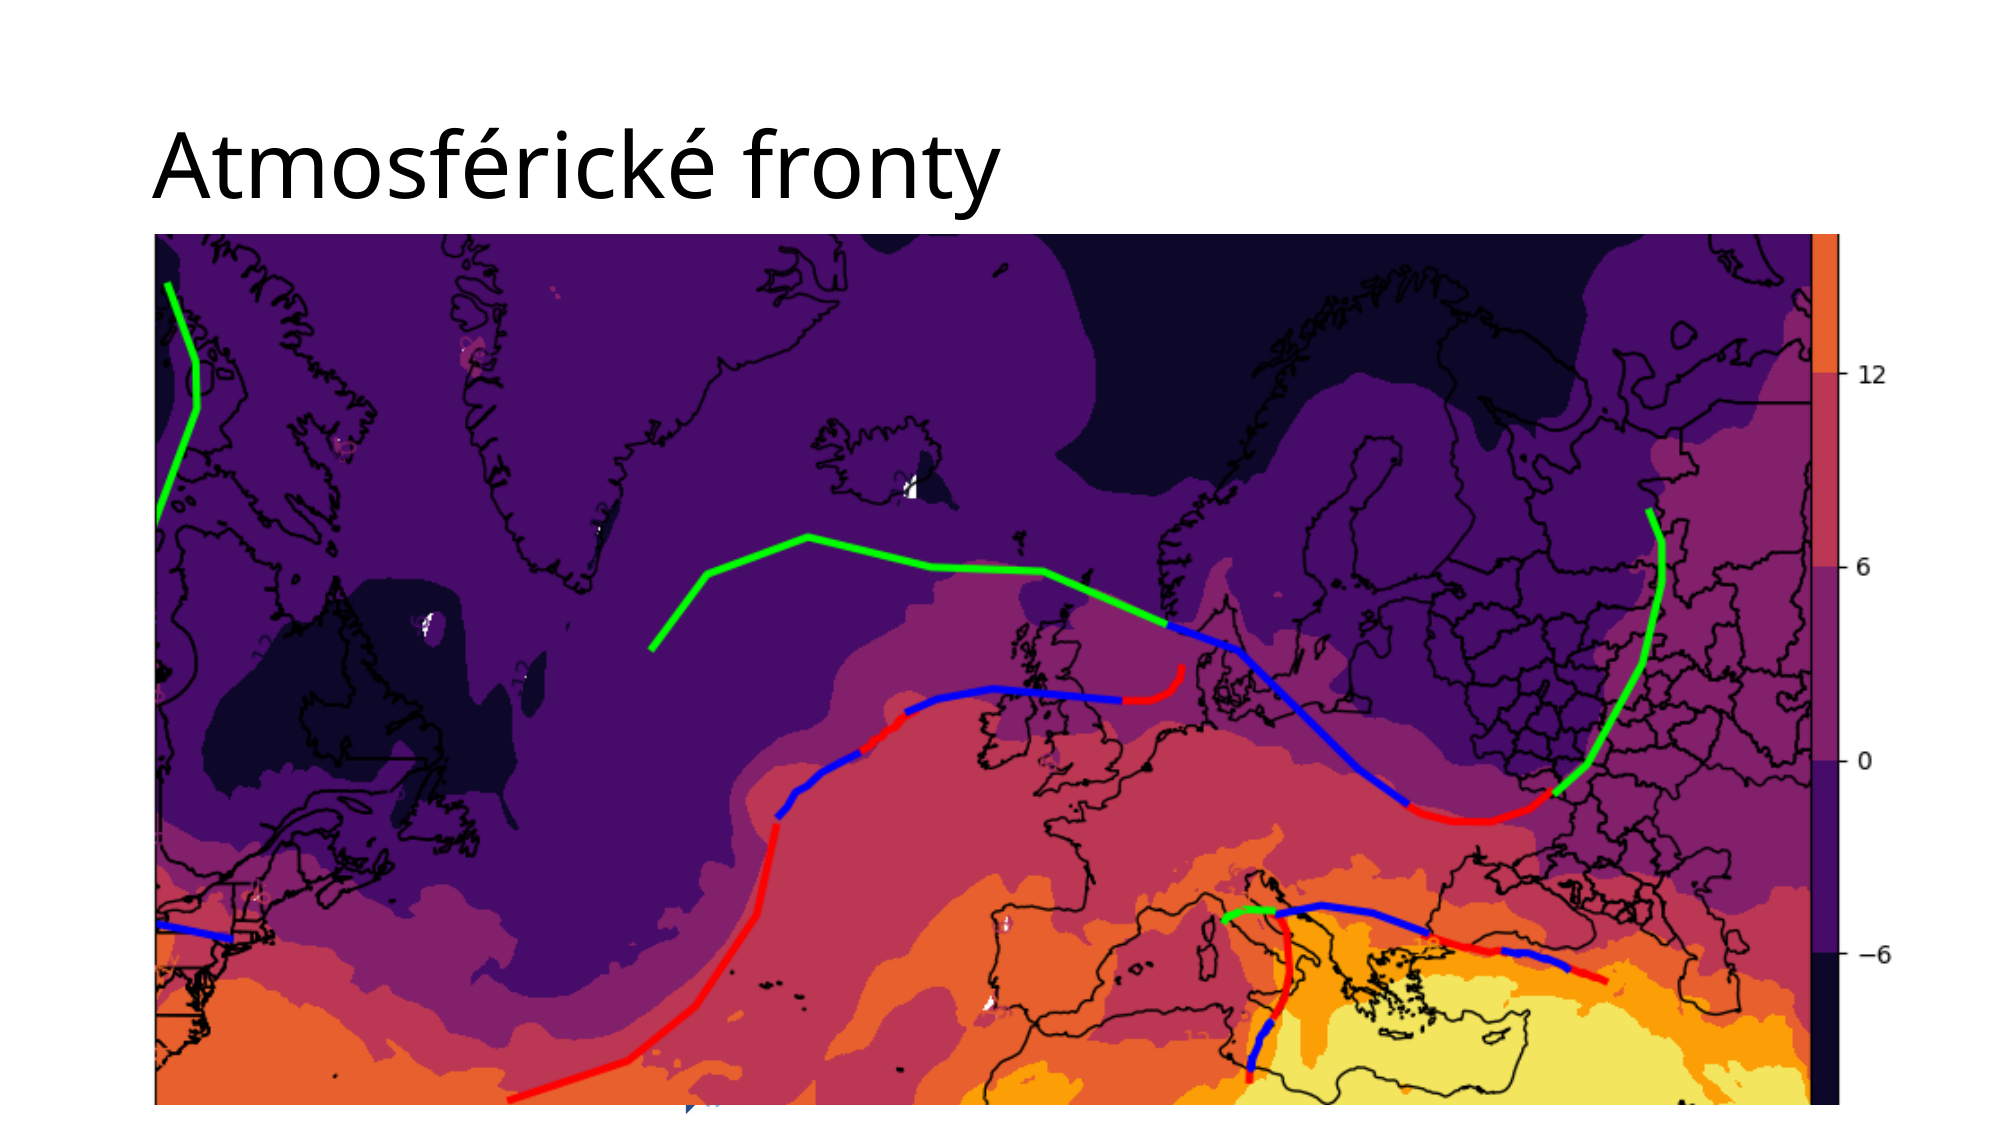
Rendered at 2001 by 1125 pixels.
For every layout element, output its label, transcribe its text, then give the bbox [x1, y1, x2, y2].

picture [118, 234, 1920, 1114]
title Atmosférické fronty [137, 59, 1863, 234]
